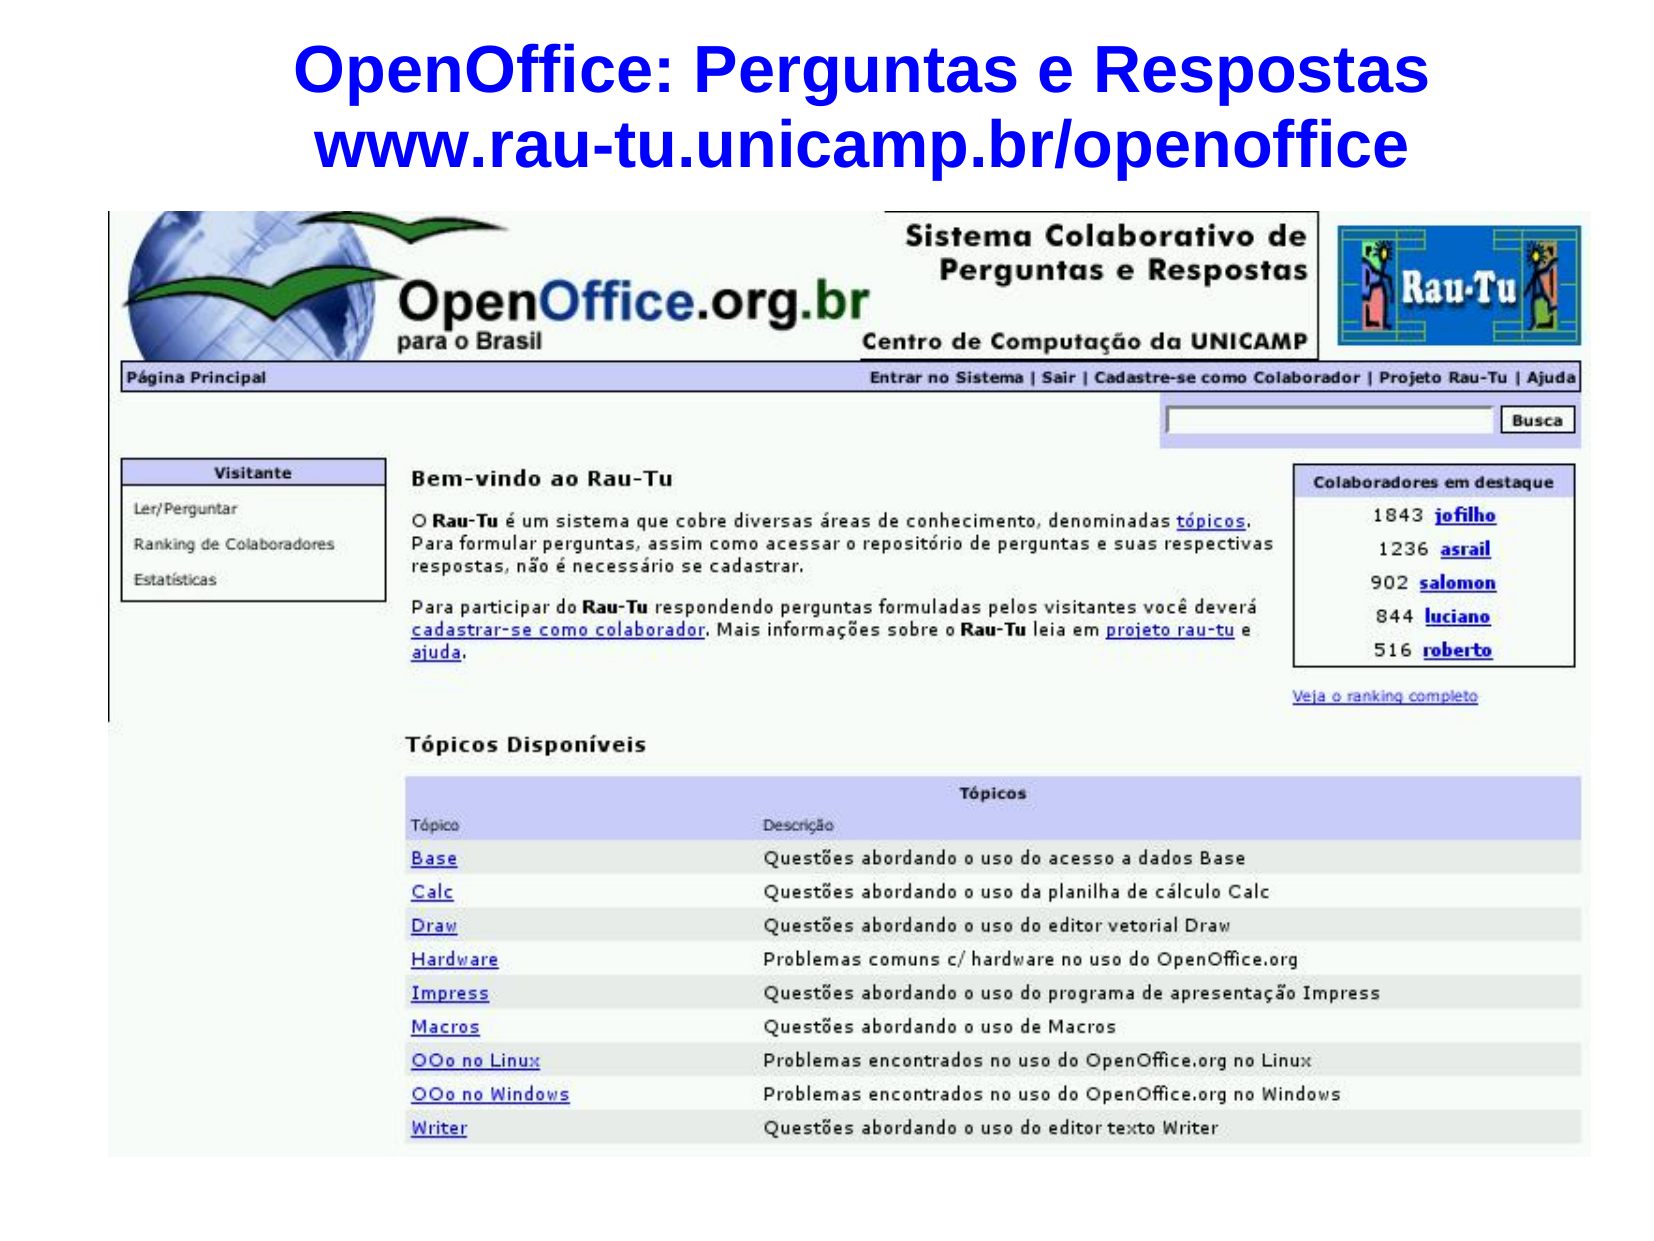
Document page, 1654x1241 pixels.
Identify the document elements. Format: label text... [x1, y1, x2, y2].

picture [108, 211, 1591, 1157]
text_box OpenOffice: Perguntas e Respostas www.rau-tu.unicamp.br/openoffice [293, 32, 1435, 182]
